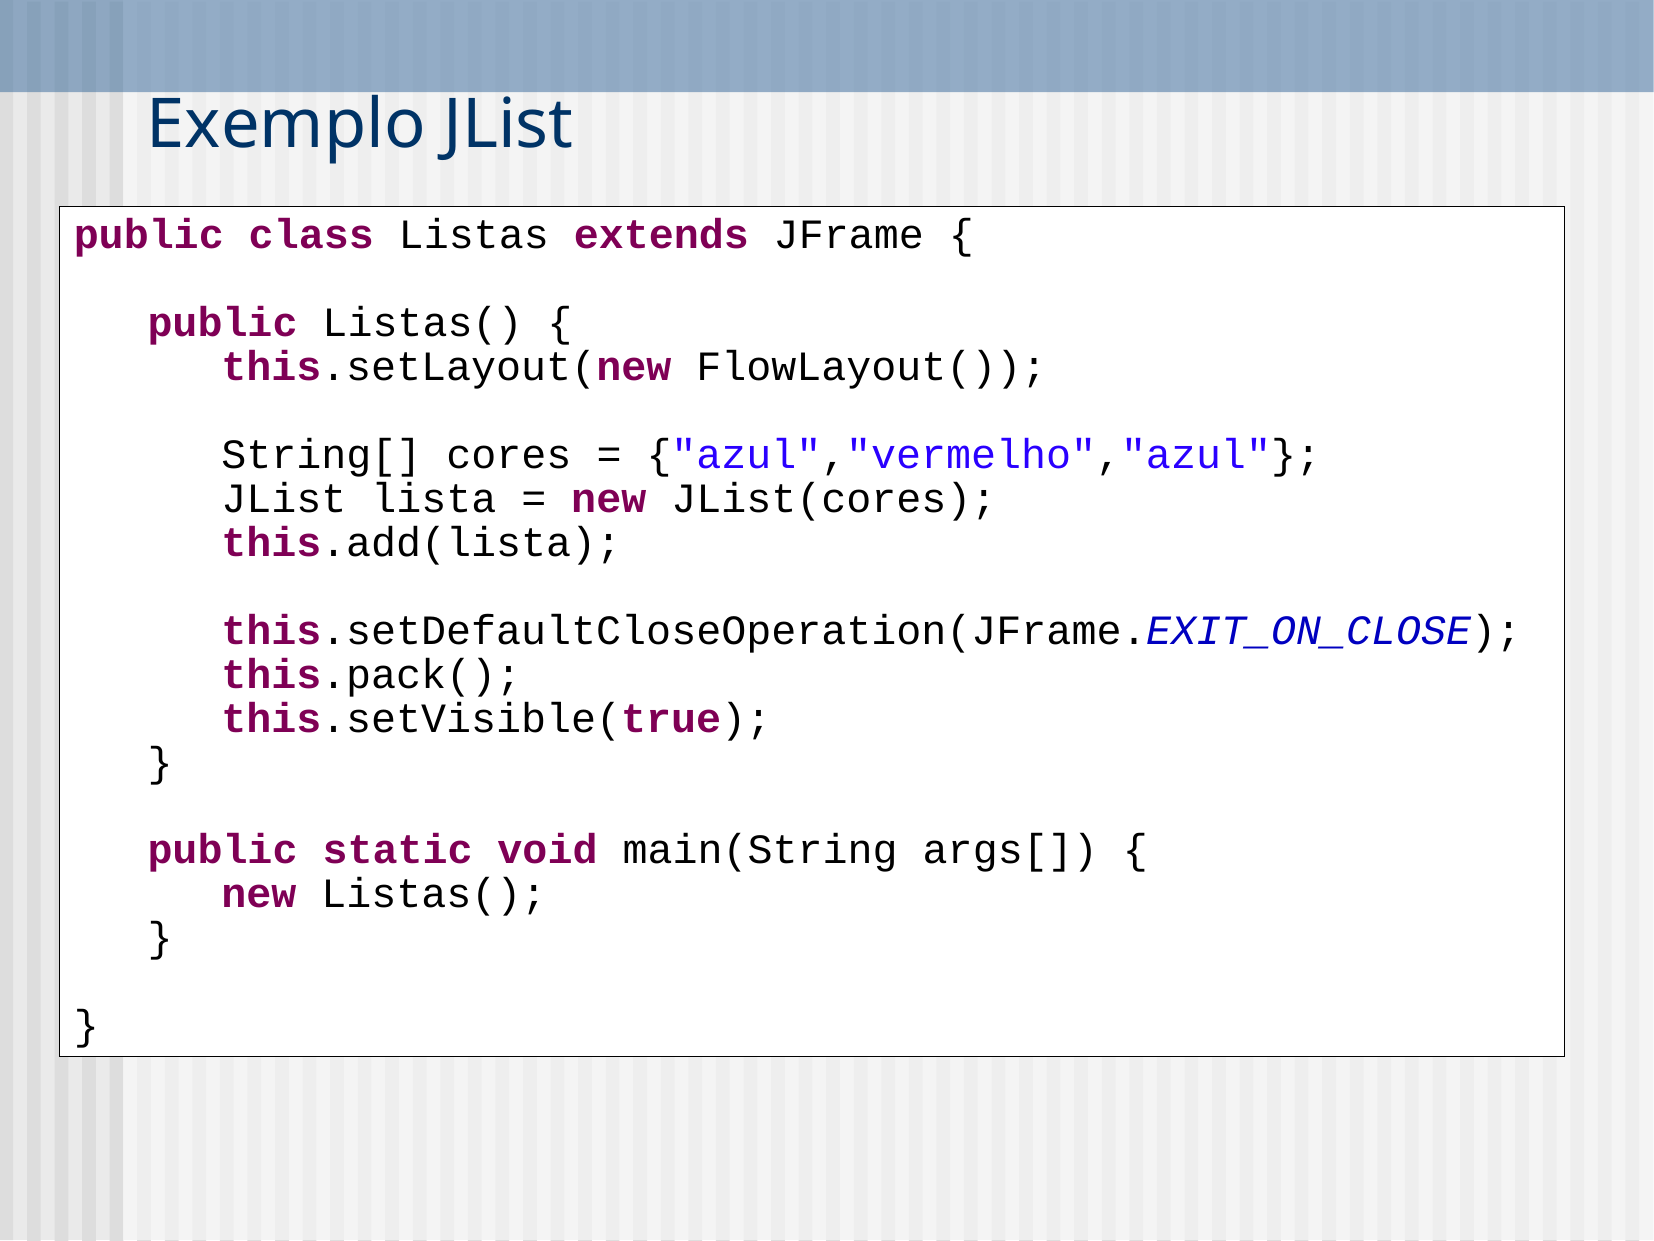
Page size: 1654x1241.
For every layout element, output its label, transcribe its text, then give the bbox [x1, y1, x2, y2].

text_box public class Listas extends JFrame { public Listas() { this.setLayout(new FlowLayout()); String[] cores = {"azul","vermelho","azul"}; JList lista = new JList(cores); this.add(lista); this.setDefaultCloseOperation(JFrame.EXIT_ON_CLOSE); this.pack(); this.setVisible(true); } public static void main(String args[]) { new Listas(); } } [59, 206, 1565, 1044]
title Exemplo JList [146, 29, 1536, 206]
